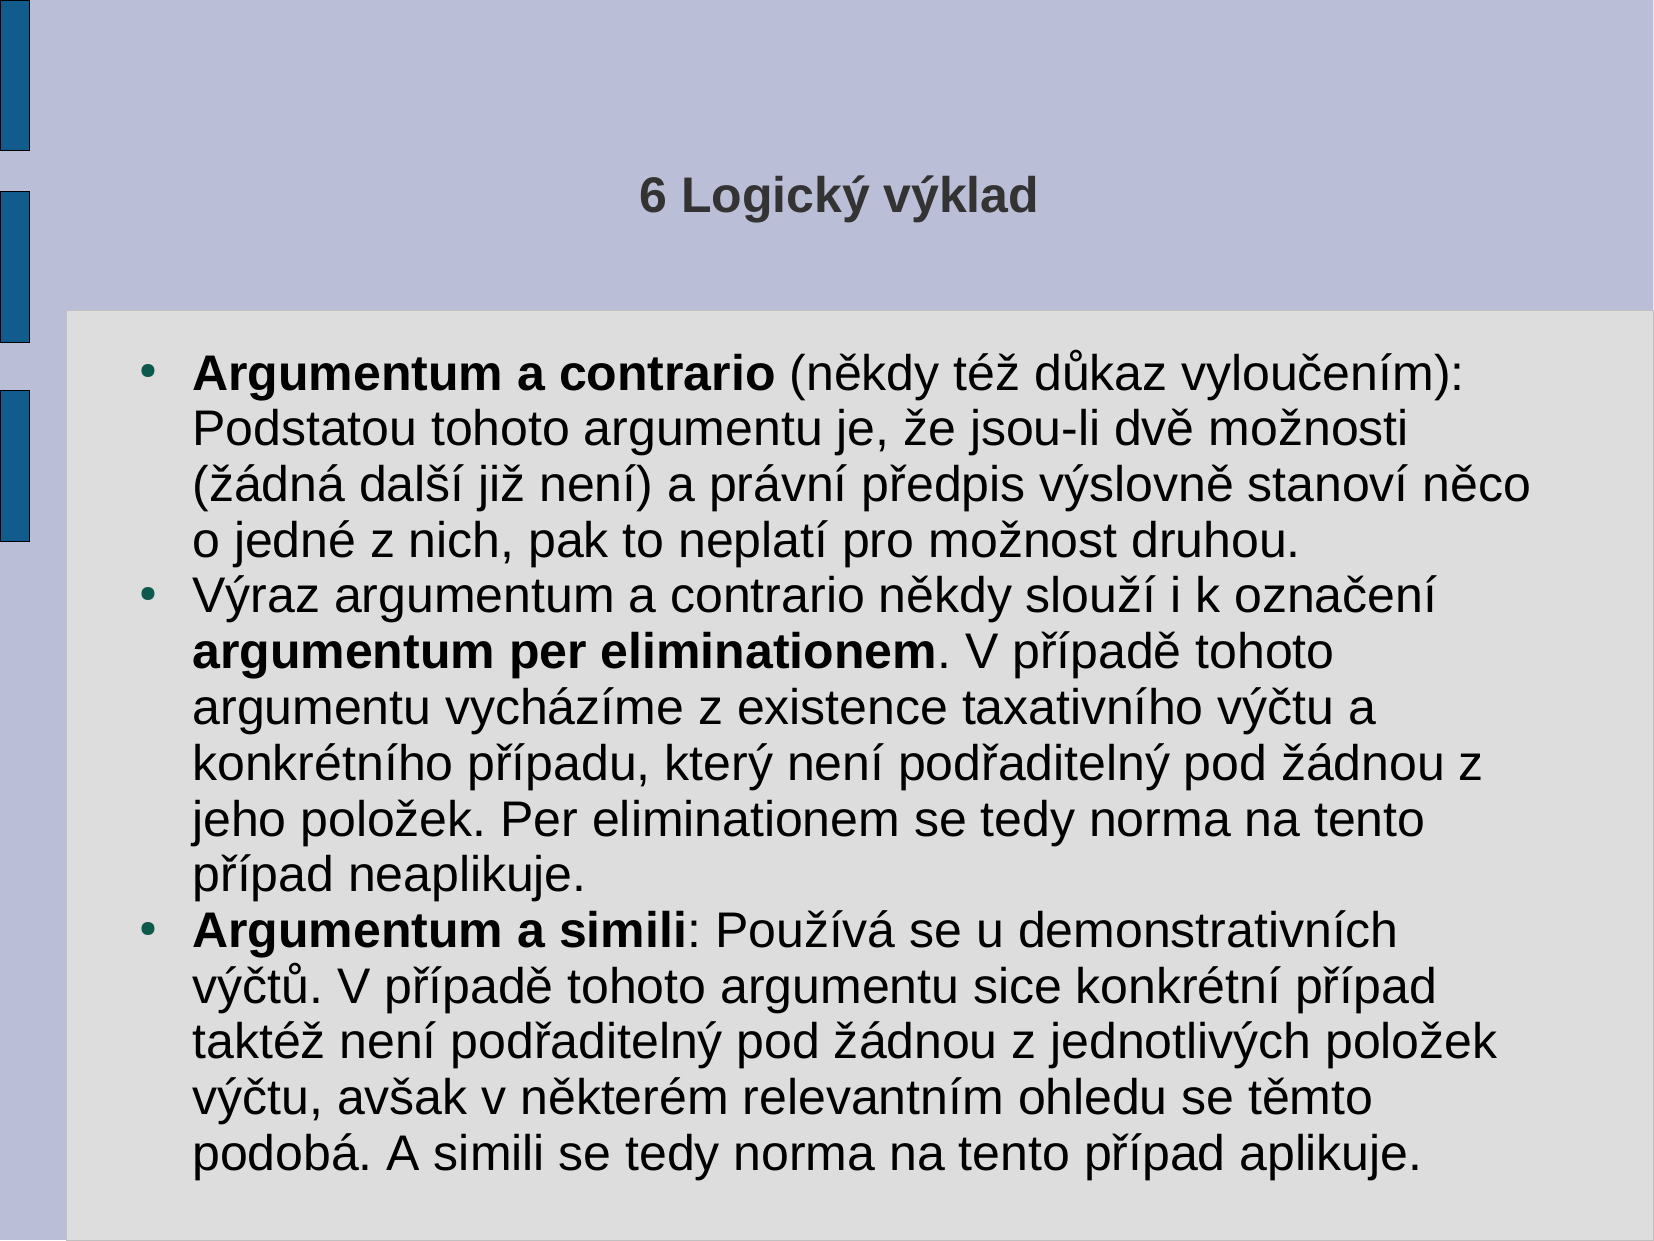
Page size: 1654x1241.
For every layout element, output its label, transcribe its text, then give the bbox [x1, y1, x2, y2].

title 6 Logický výklad [121, 91, 1534, 299]
list Argumentum a contrario (někdy též důkaz vyloučením): Podstatou tohoto argumentu je, že jsou-li dvě možnosti (žádná další již není) a právní předpis výslovně stanoví něco o jedné z nich, pak to neplatí pro možnost druhou. Výraz argumentum a contrario někdy slouží i k označení argumentum per eliminationem. V případě tohoto argumentu vycházíme z existence taxativního výčtu a konkrétního případu, který není podřaditelný pod žádnou z jeho položek. Per eliminationem se tedy norma na tento případ neaplikuje. Argumentum a simili: Používá se u demonstrativních výčtů. V případě tohoto argumentu sice konkrétní případ taktéž není podřaditelný pod žádnou z jednotlivých položek výčtu, avšak v některém relevantním ohledu se těmto podobá. A simili se tedy norma na tento případ aplikuje. [121, 344, 1534, 1186]
